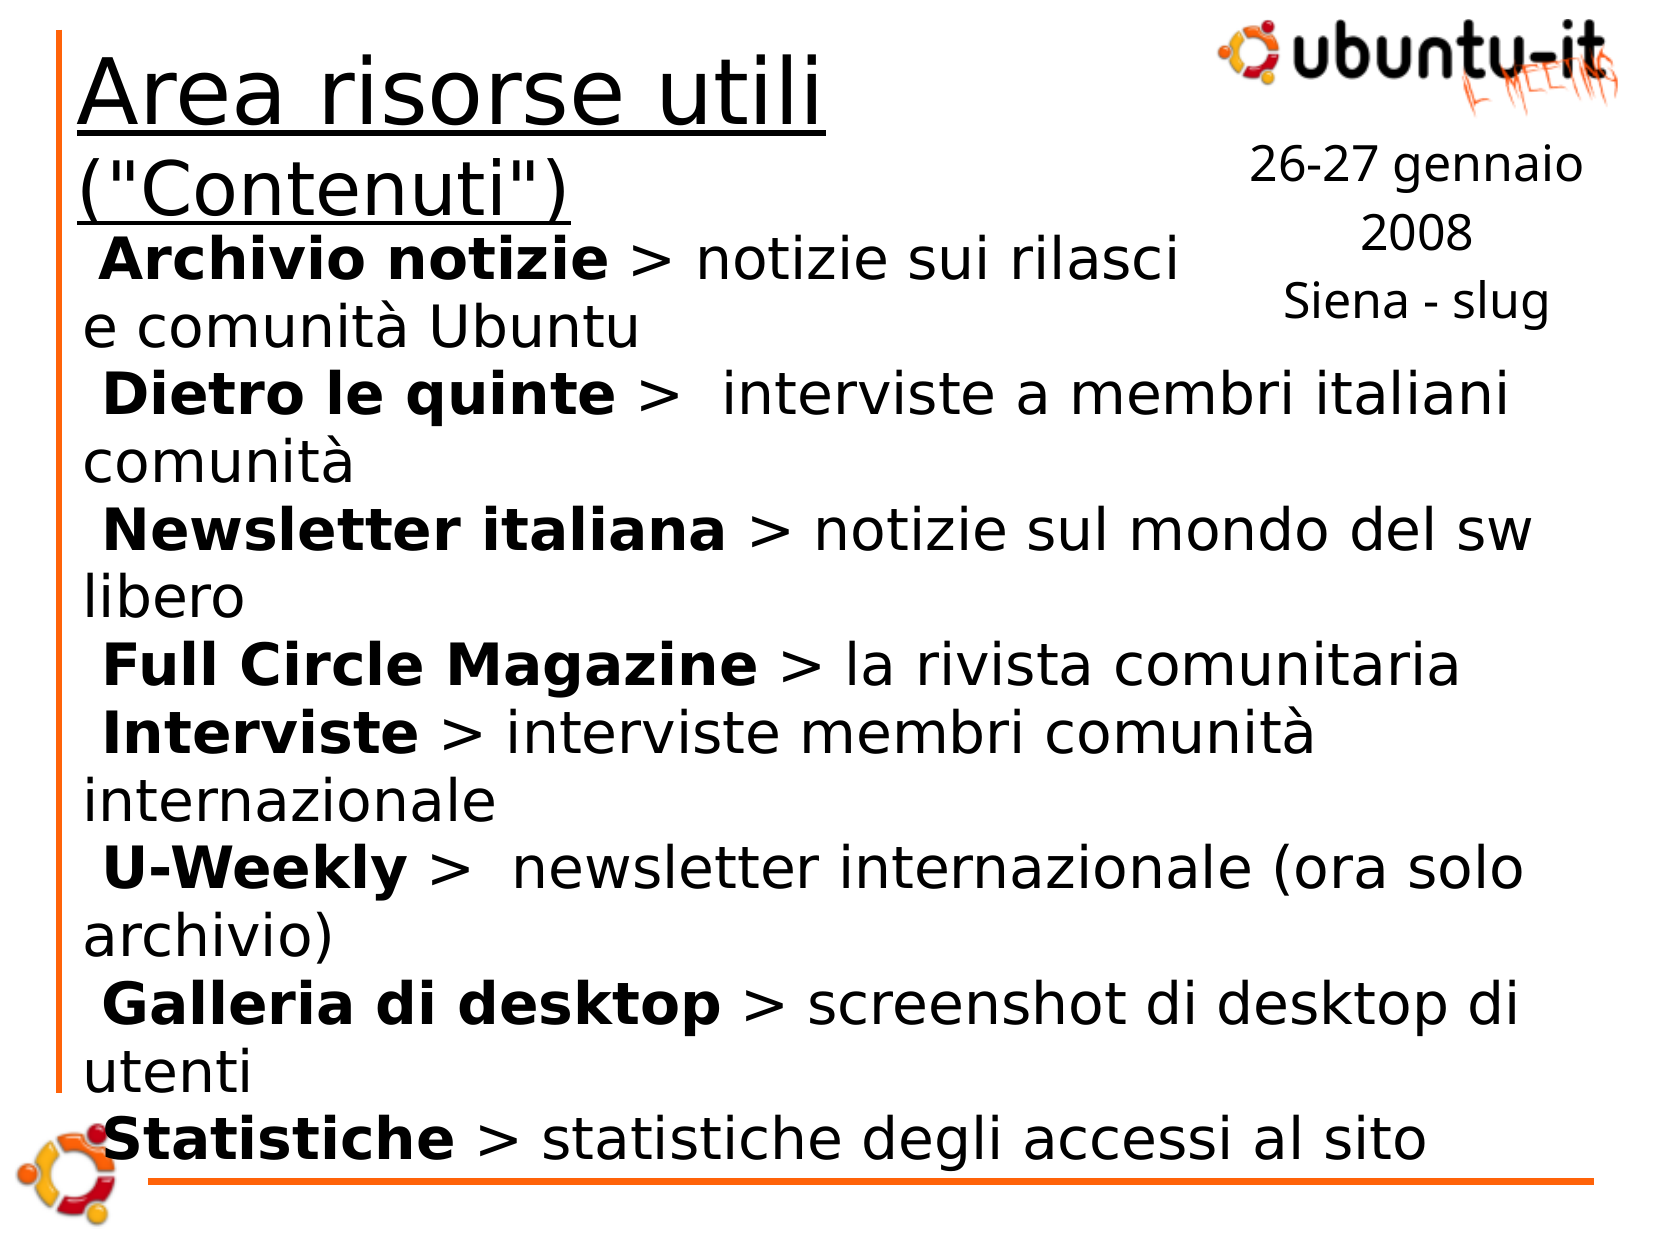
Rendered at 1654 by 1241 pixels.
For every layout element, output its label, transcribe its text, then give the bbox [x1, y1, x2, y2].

picture [1210, 19, 1628, 119]
subtitle Archivio notizie > notizie sui rilasci e comunità Ubuntu Dietro le quinte > interviste a membri italiani comunità Newsletter italiana > notizie sul mondo del sw libero Full Circle Magazine > la rivista comunitaria Interviste > interviste membri comunità internazionale U-Weekly > newsletter internazionale (ora solo archivio) Galleria di desktop > screenshot di desktop di utenti Statistiche > statistiche degli accessi al sito [82, 215, 1571, 1183]
title Area risorse utili ("Contenuti") [76, 39, 1565, 234]
picture [14, 1122, 119, 1229]
